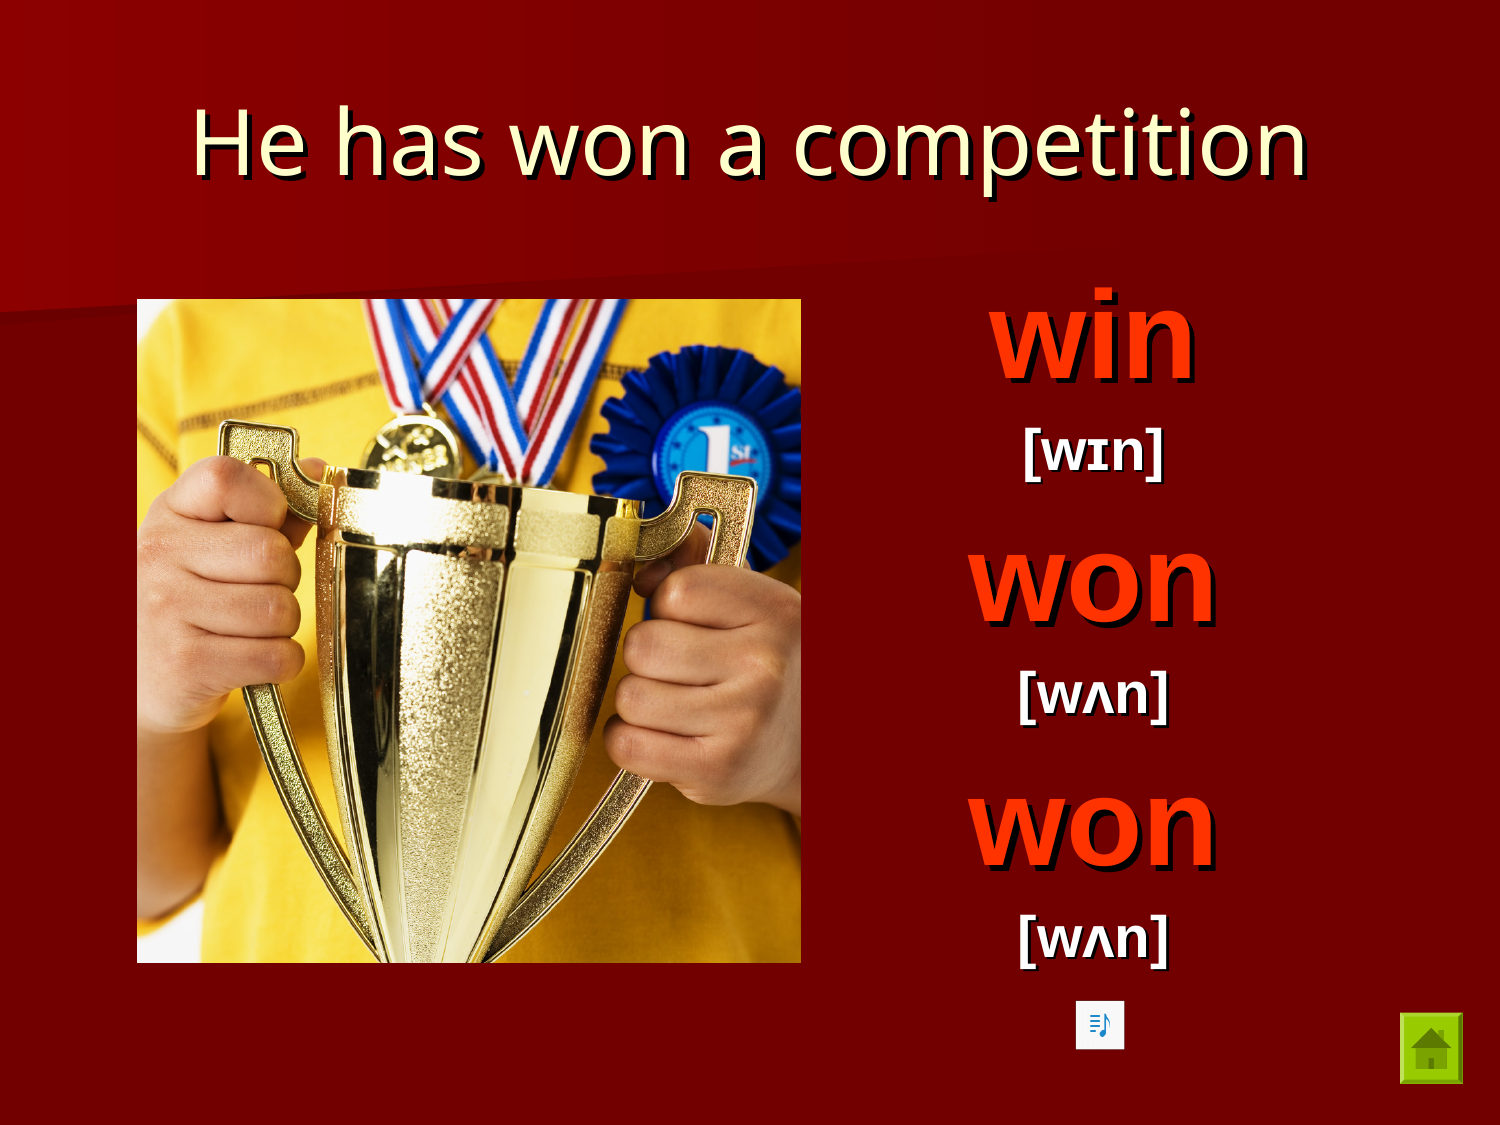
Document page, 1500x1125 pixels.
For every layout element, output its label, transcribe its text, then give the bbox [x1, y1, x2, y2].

title He has won a competition [75, 45, 1426, 233]
text_box [1074, 999, 1126, 1051]
text_box [1401, 1012, 1463, 1084]
list win [wɪn] won [wʌn] won [wʌn] [762, 262, 1426, 1000]
picture [137, 299, 801, 963]
